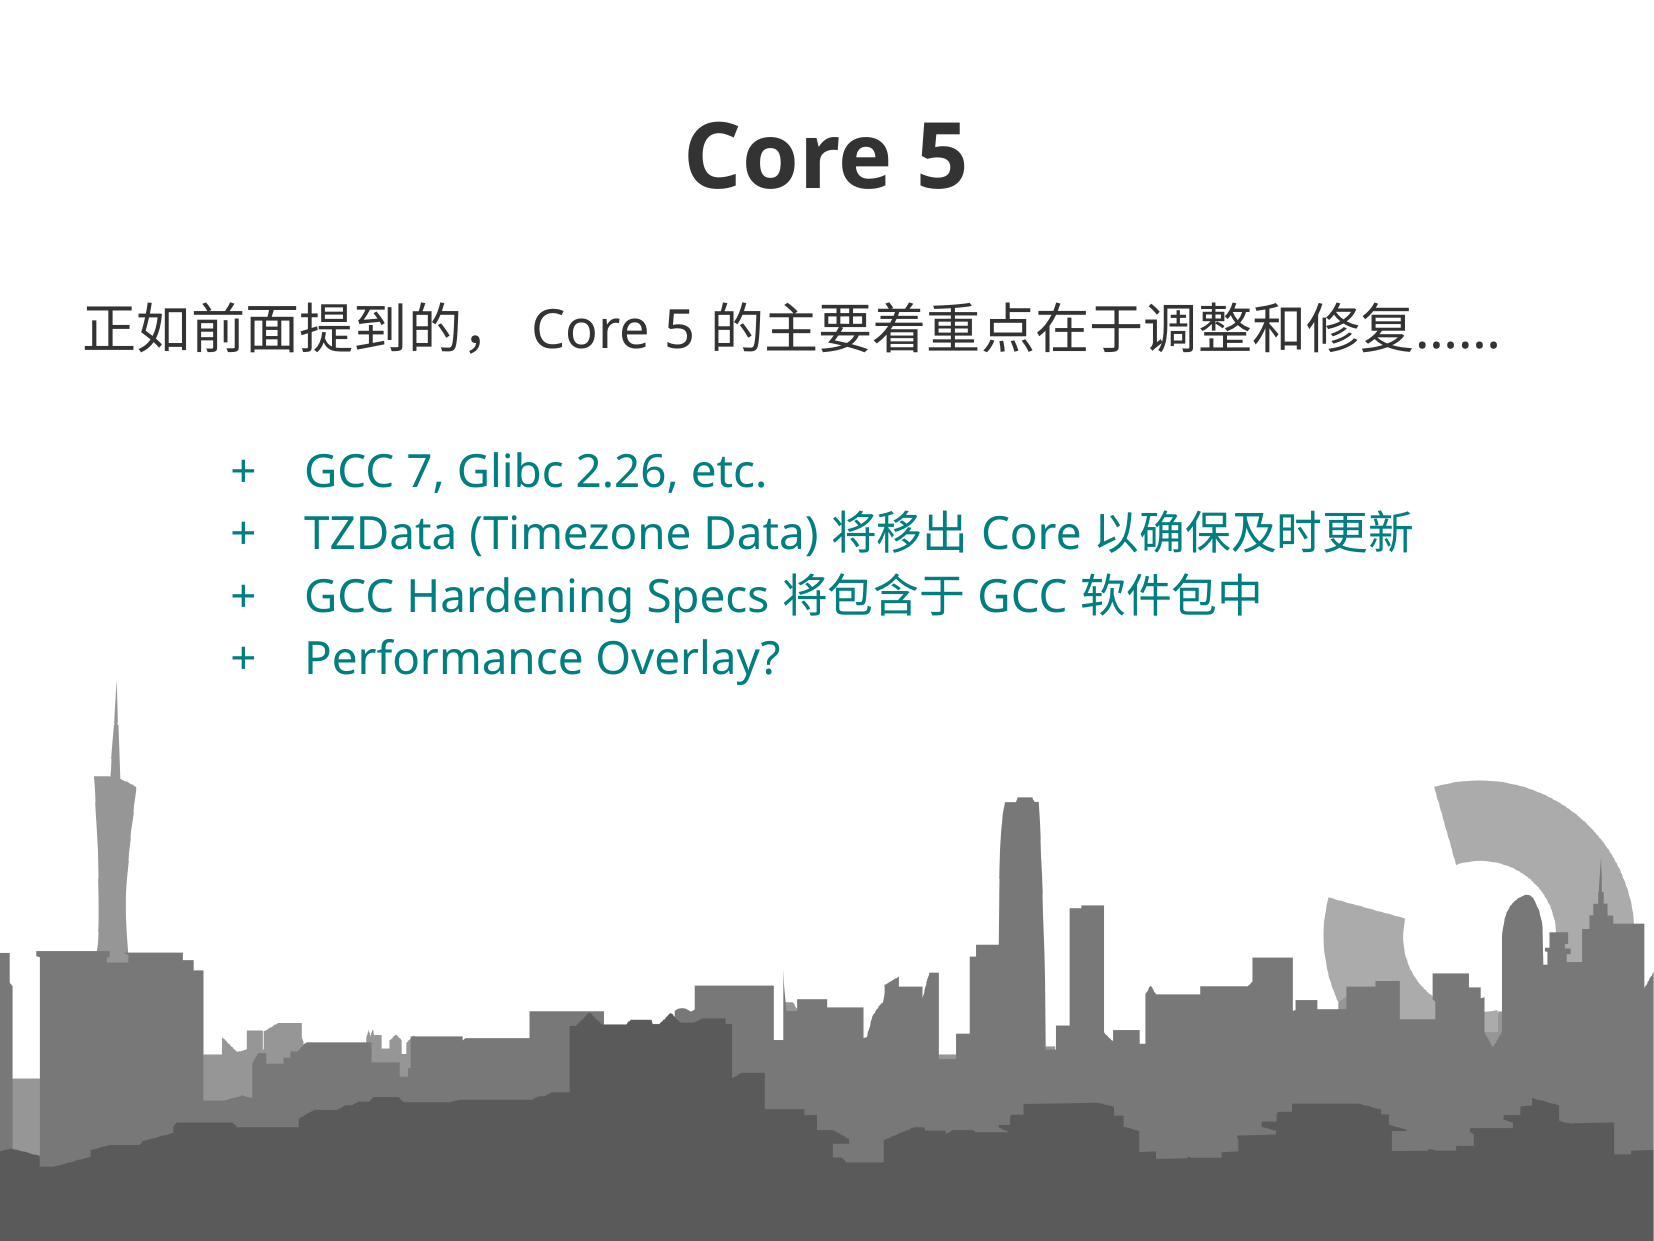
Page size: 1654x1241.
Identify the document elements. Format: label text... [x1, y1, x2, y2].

title Core 5 [82, 49, 1571, 257]
picture [0, 0, 1654, 1241]
list 正如前面提到的，Core 5的主要着重点在于调整和修复…… + GCC 7, Glibc 2.26, etc. + TZData (Timezone Data)将移出Core以确保及时更新 + GCC Hardening Specs将包含于GCC软件包中 + Performance Overlay? [82, 290, 1571, 1010]
